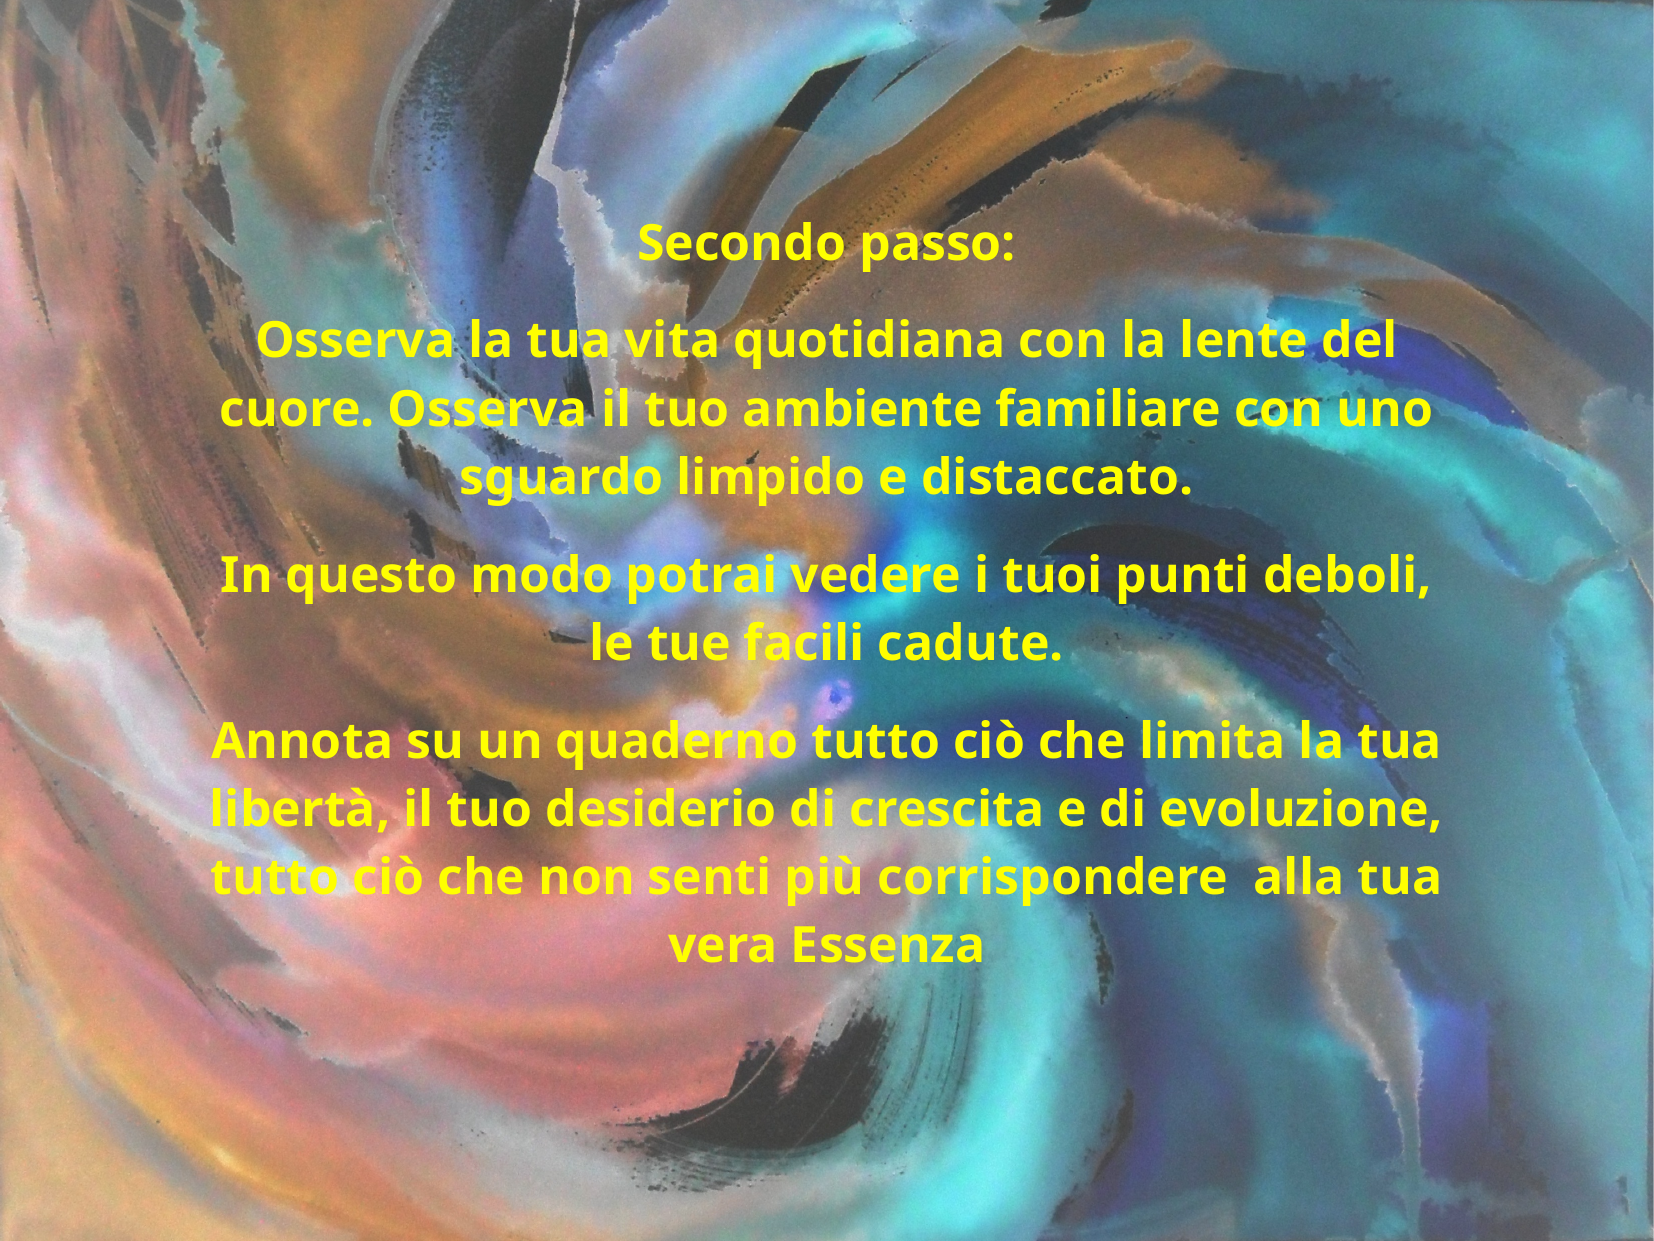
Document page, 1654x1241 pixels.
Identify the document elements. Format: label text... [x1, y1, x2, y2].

picture [0, 0, 1654, 1241]
list Secondo passo: Osserva la tua vita quotidiana con la lente del cuore. Osserva il tuo ambiente familiare con uno sguardo limpido e distaccato. In questo modo potrai vedere i tuoi punti deboli, le tue facili cadute. Annota su un quaderno tutto ciò che limita la tua libertà, il tuo desiderio di crescita e di evoluzione, tutto ciò che non senti più corrispondere alla tua vera Essenza [206, 206, 1447, 941]
